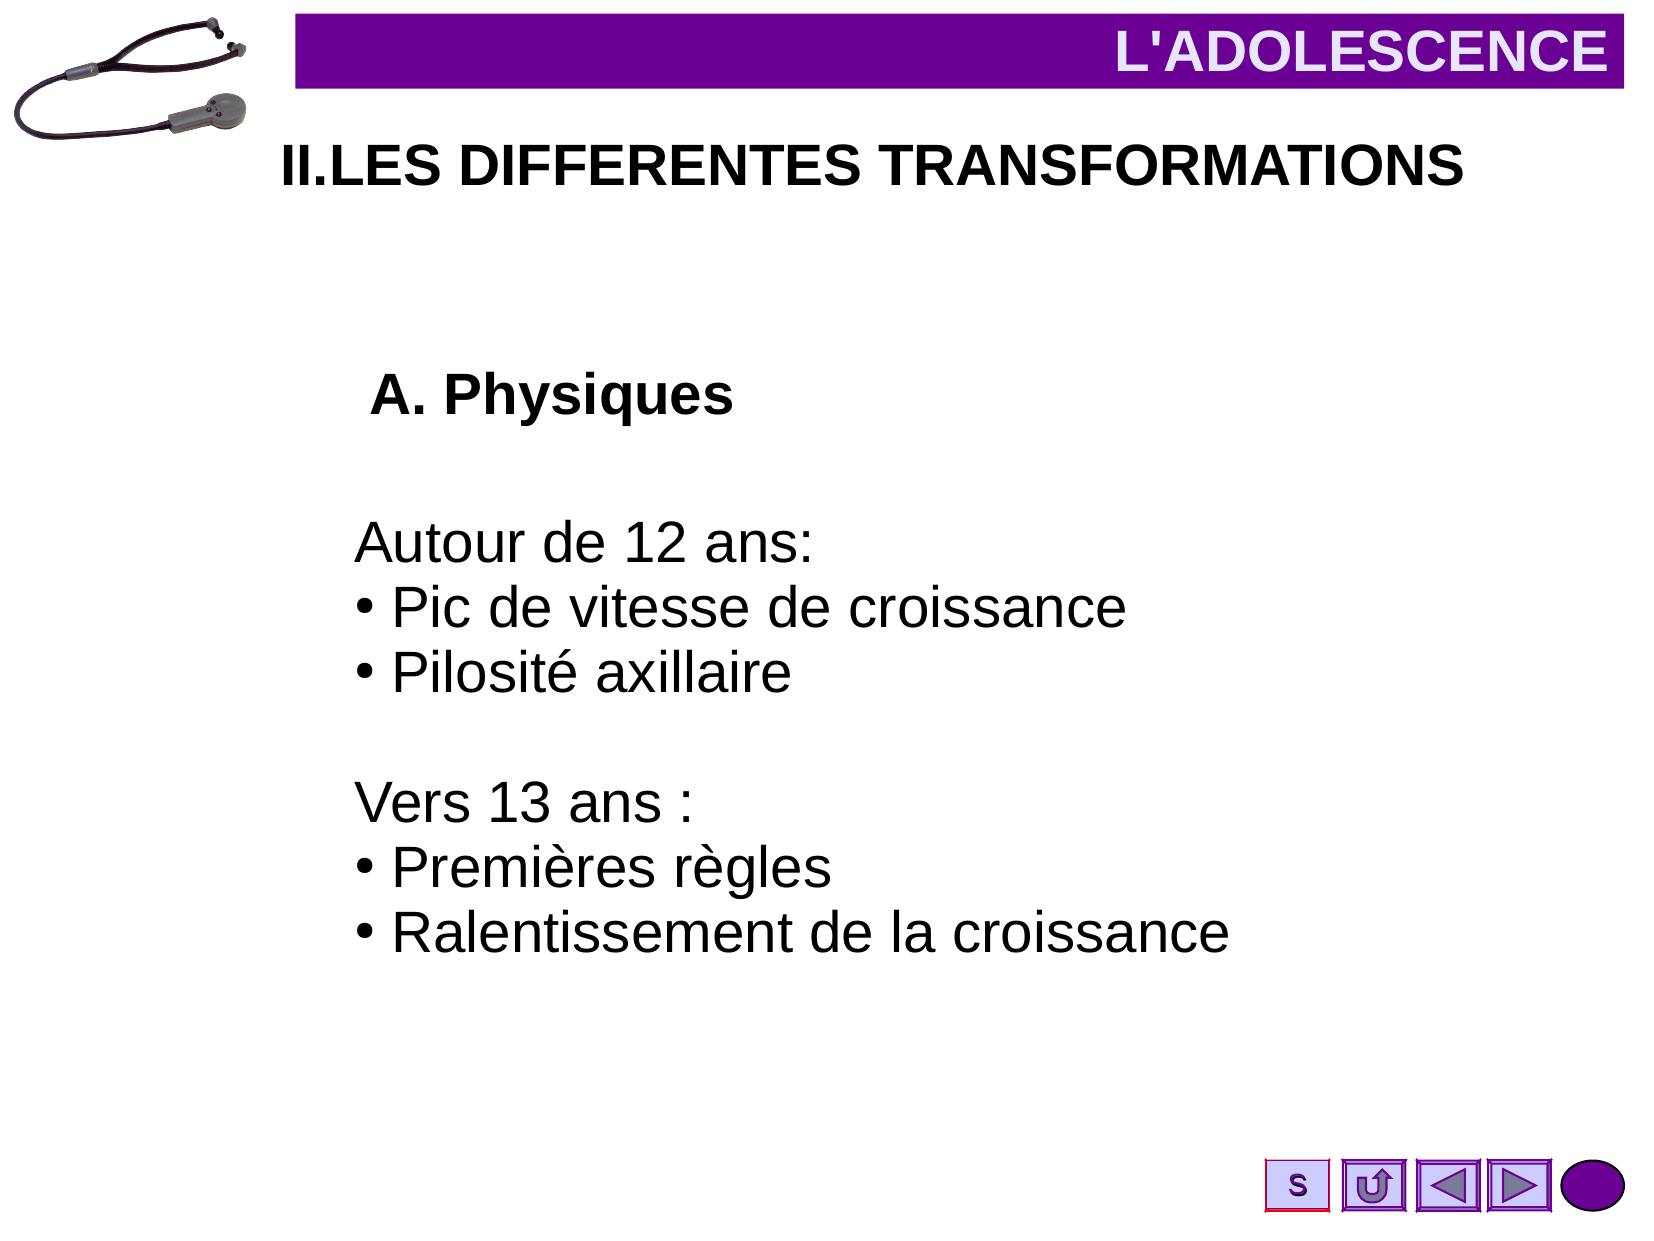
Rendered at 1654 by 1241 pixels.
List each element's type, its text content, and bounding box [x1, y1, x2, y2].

text_box Autour de 12 ans: Pic de vitesse de croissance Pilosité axillaire Vers 13 ans : Premières règles Ralentissement de la croissance [339, 501, 1329, 1041]
text_box L'ADOLESCENCE [295, 13, 1625, 89]
text_box [1561, 1160, 1625, 1211]
text_box A. Physiques [354, 354, 751, 435]
text_box II.LES DIFFERENTES TRANSFORMATIONS [265, 125, 1481, 207]
picture [8, 8, 260, 153]
